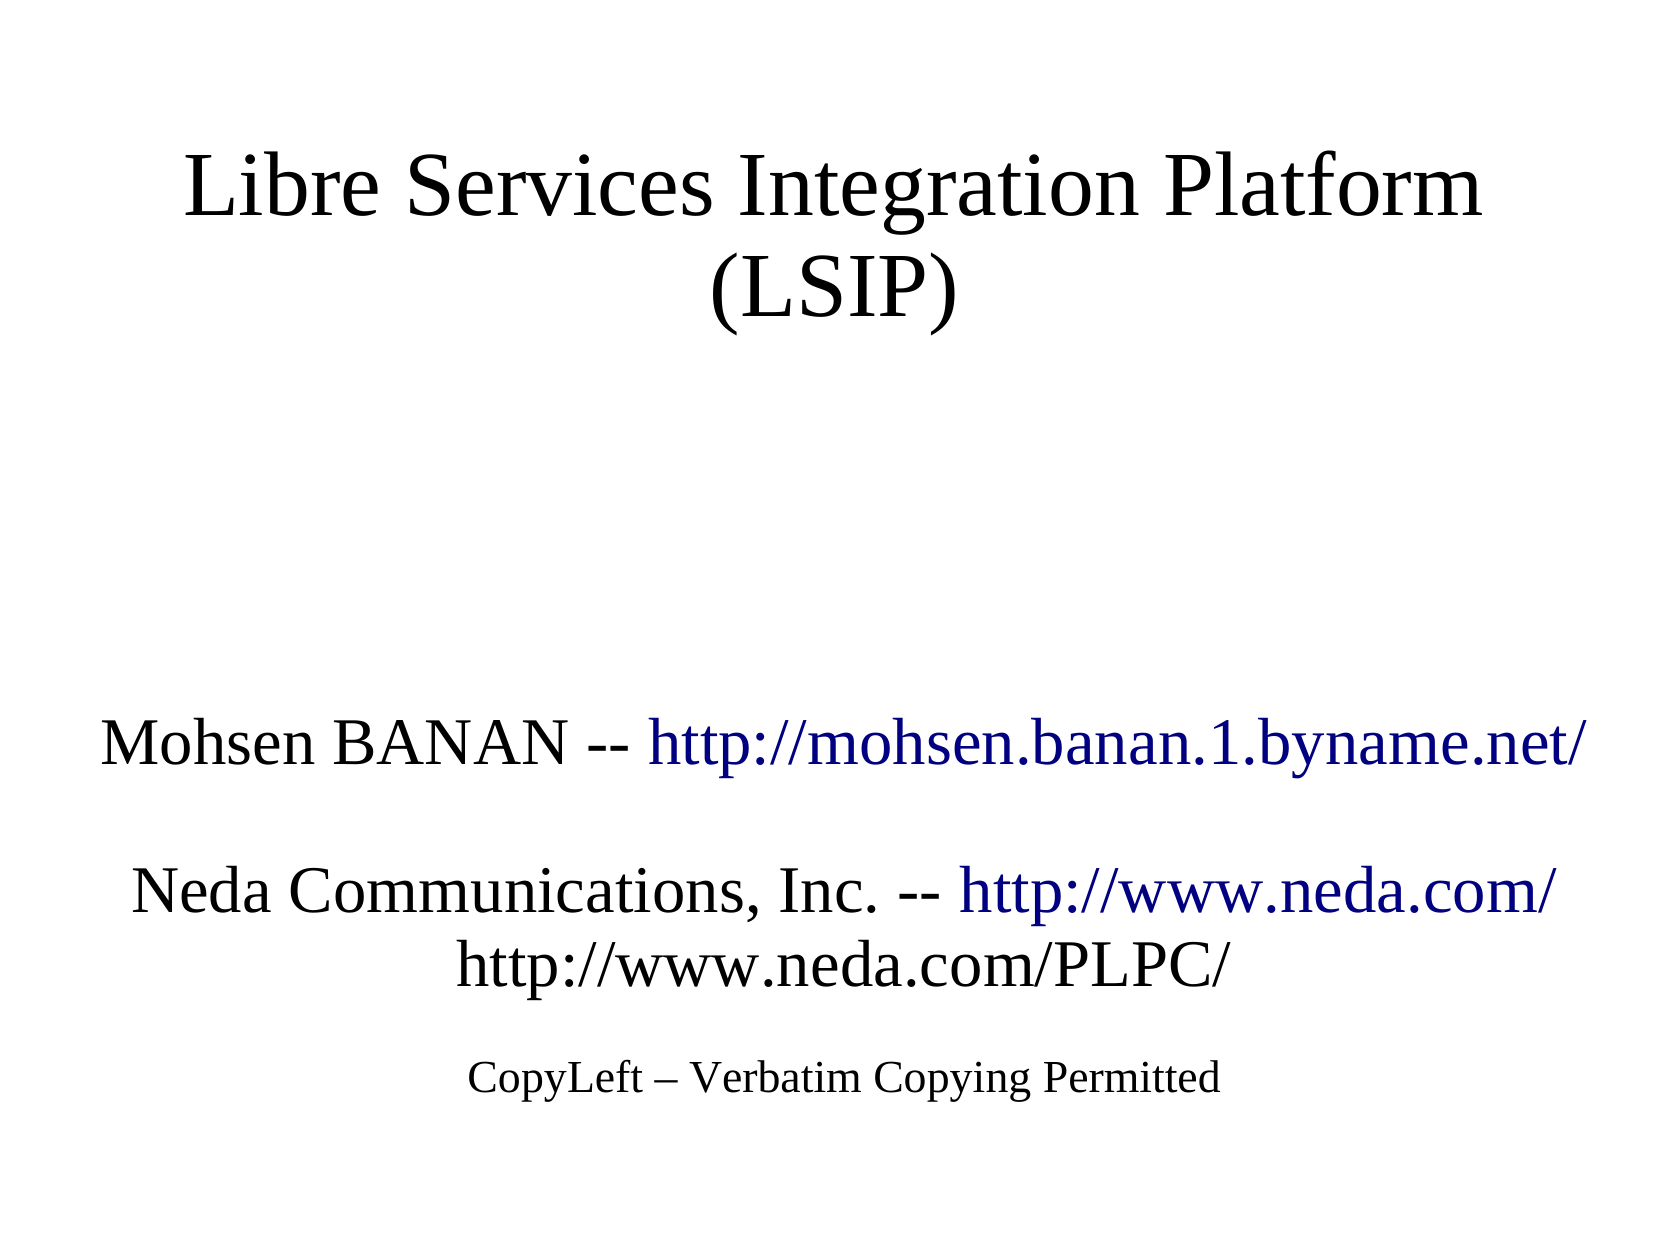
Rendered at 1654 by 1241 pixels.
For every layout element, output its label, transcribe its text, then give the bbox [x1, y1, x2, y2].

text_box Mohsen BANAN -- http://mohsen.banan.1.byname.net/ Neda Communications, Inc. -- http://www.neda.com/ http://www.neda.com/PLPC/ CopyLeft – Verbatim Copying Permitted [0, 344, 1654, 1241]
title Libre Services Integration Platform (LSIP) [128, 123, 1541, 344]
